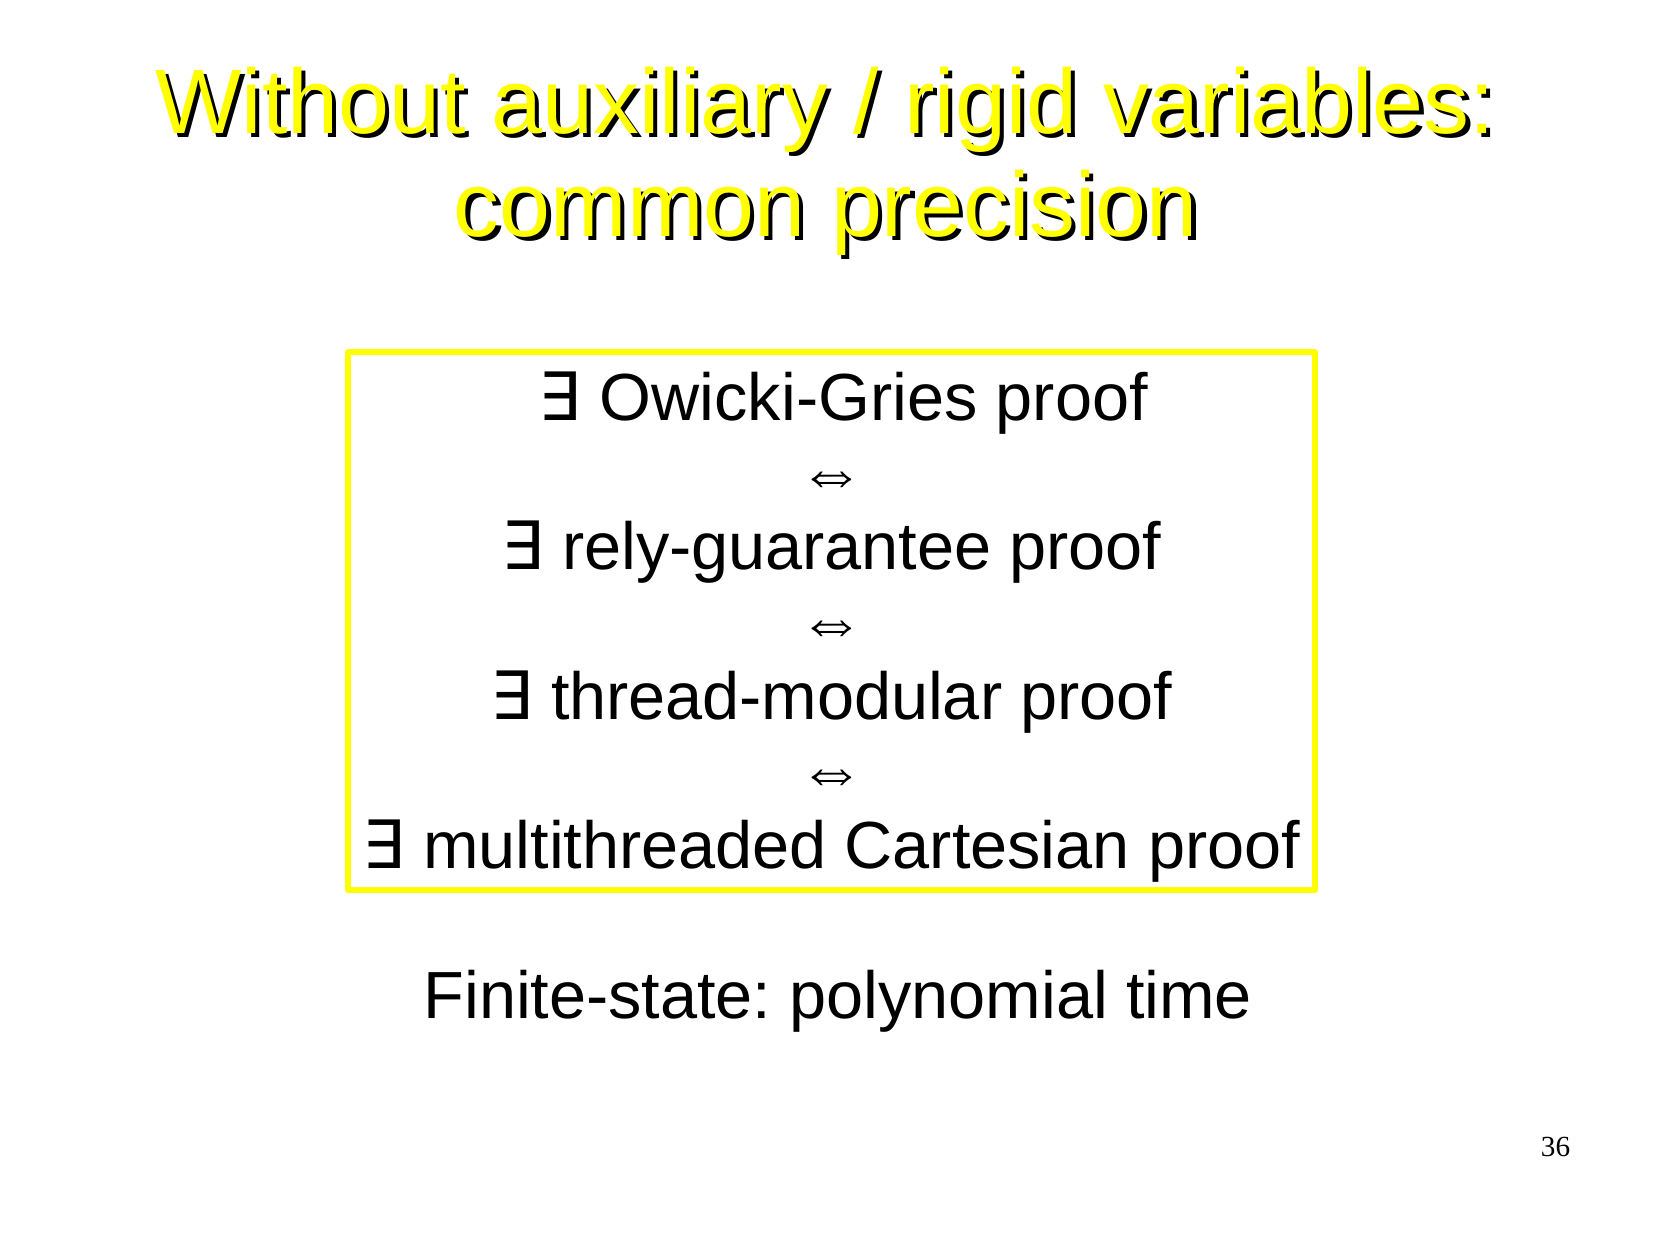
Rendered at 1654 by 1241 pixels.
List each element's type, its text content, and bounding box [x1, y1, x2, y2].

title Without auxiliary / rigid variables: common precision [82, 49, 1571, 257]
text_box Finite-state: polynomial time [82, 955, 1571, 1037]
subtitle ∃ Owicki-Gries proof ⇔ ∃ rely-guarantee proof ⇔ ∃ thread-modular proof ⇔ ∃ multithreaded Cartesian proof [348, 352, 1316, 891]
